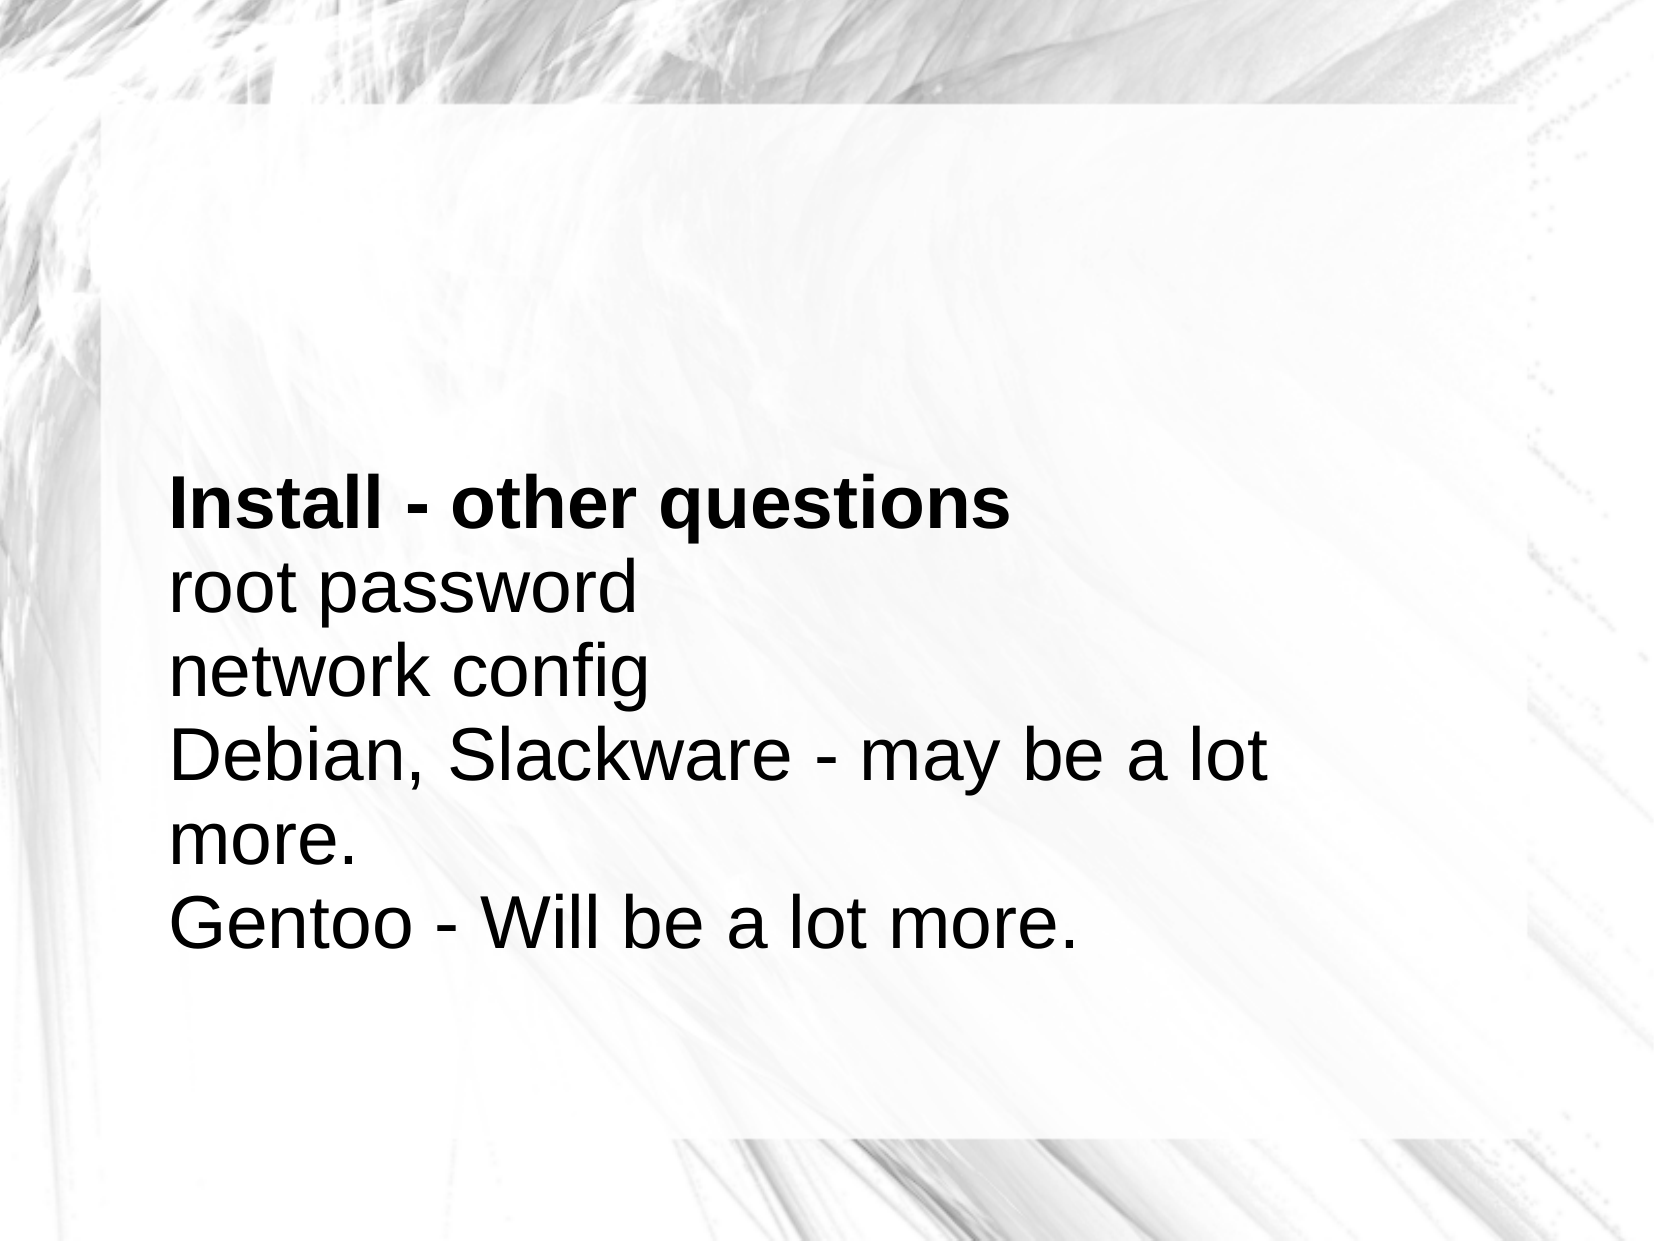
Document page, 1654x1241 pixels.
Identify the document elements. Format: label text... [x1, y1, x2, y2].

picture [0, 0, 1654, 1241]
text_box Install - other questions root password network config Debian, Slackware - may be a lot more. Gentoo - Will be a lot more. [153, 453, 1497, 844]
